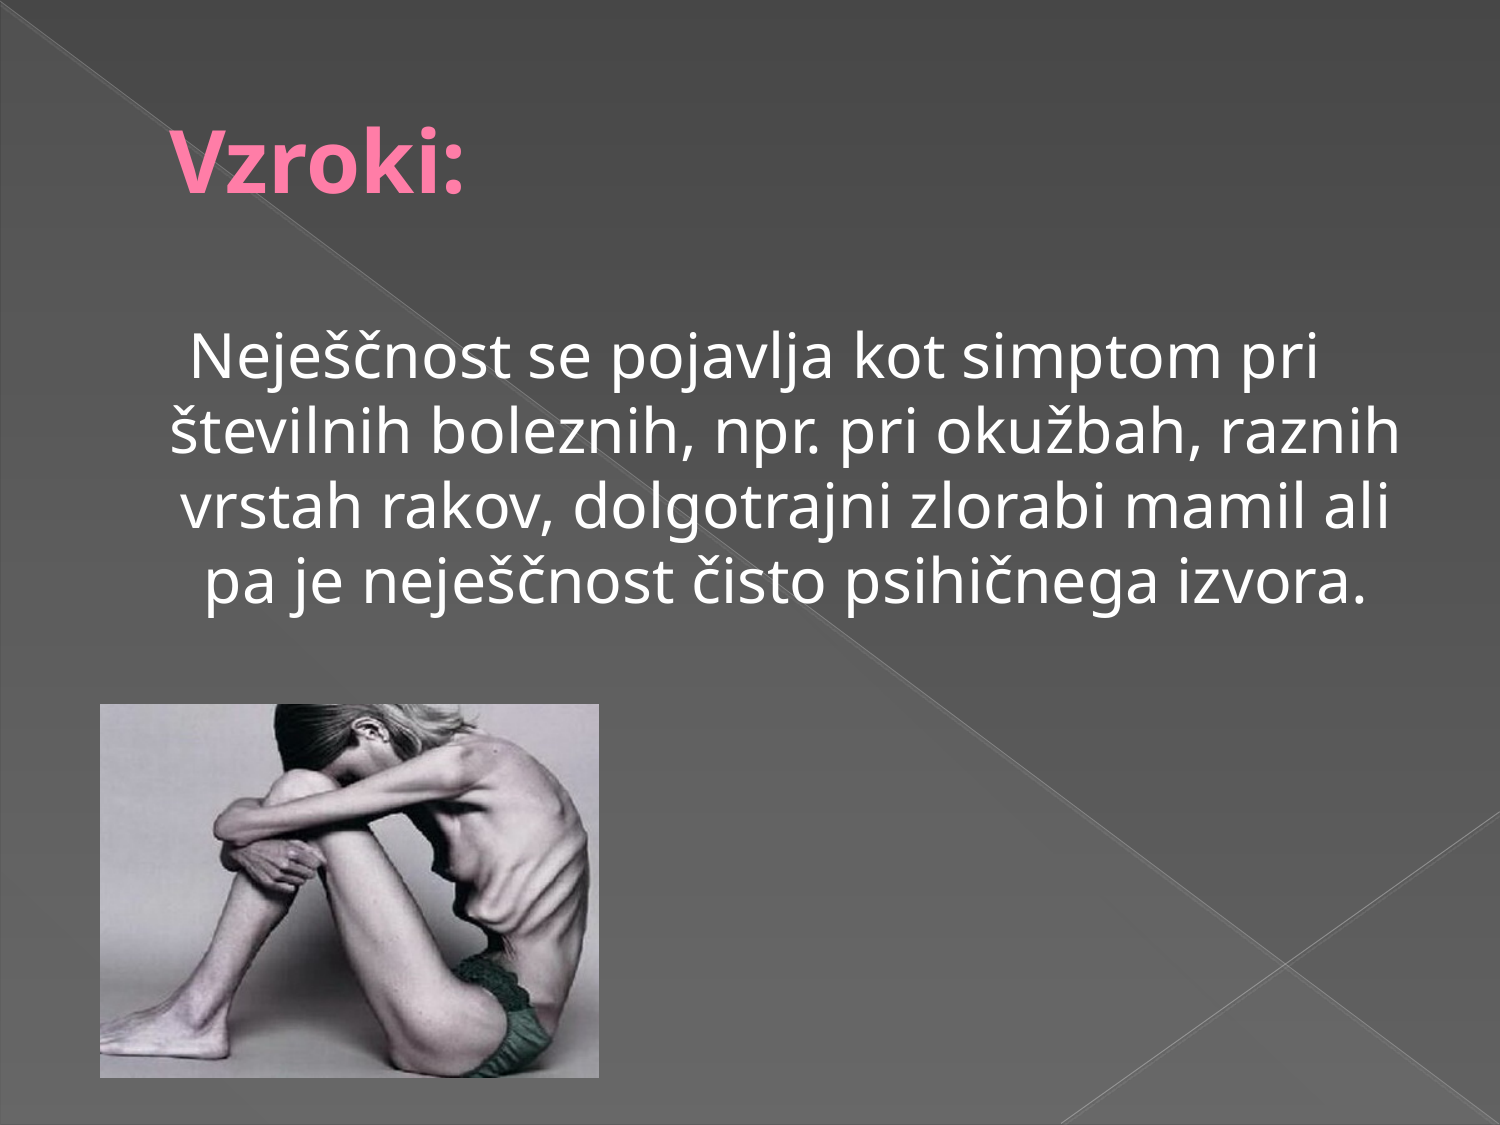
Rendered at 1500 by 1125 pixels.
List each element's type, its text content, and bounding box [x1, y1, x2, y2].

title Vzroki: [75, 43, 1425, 274]
list Neješčnost se pojavlja kot simptom pri številnih boleznih, npr. pri okužbah, raznih vrstah rakov, dolgotrajni zlorabi mamil ali pa je neješčnost čisto psihičnega izvora. [75, 308, 1425, 1059]
picture [100, 704, 599, 1078]
